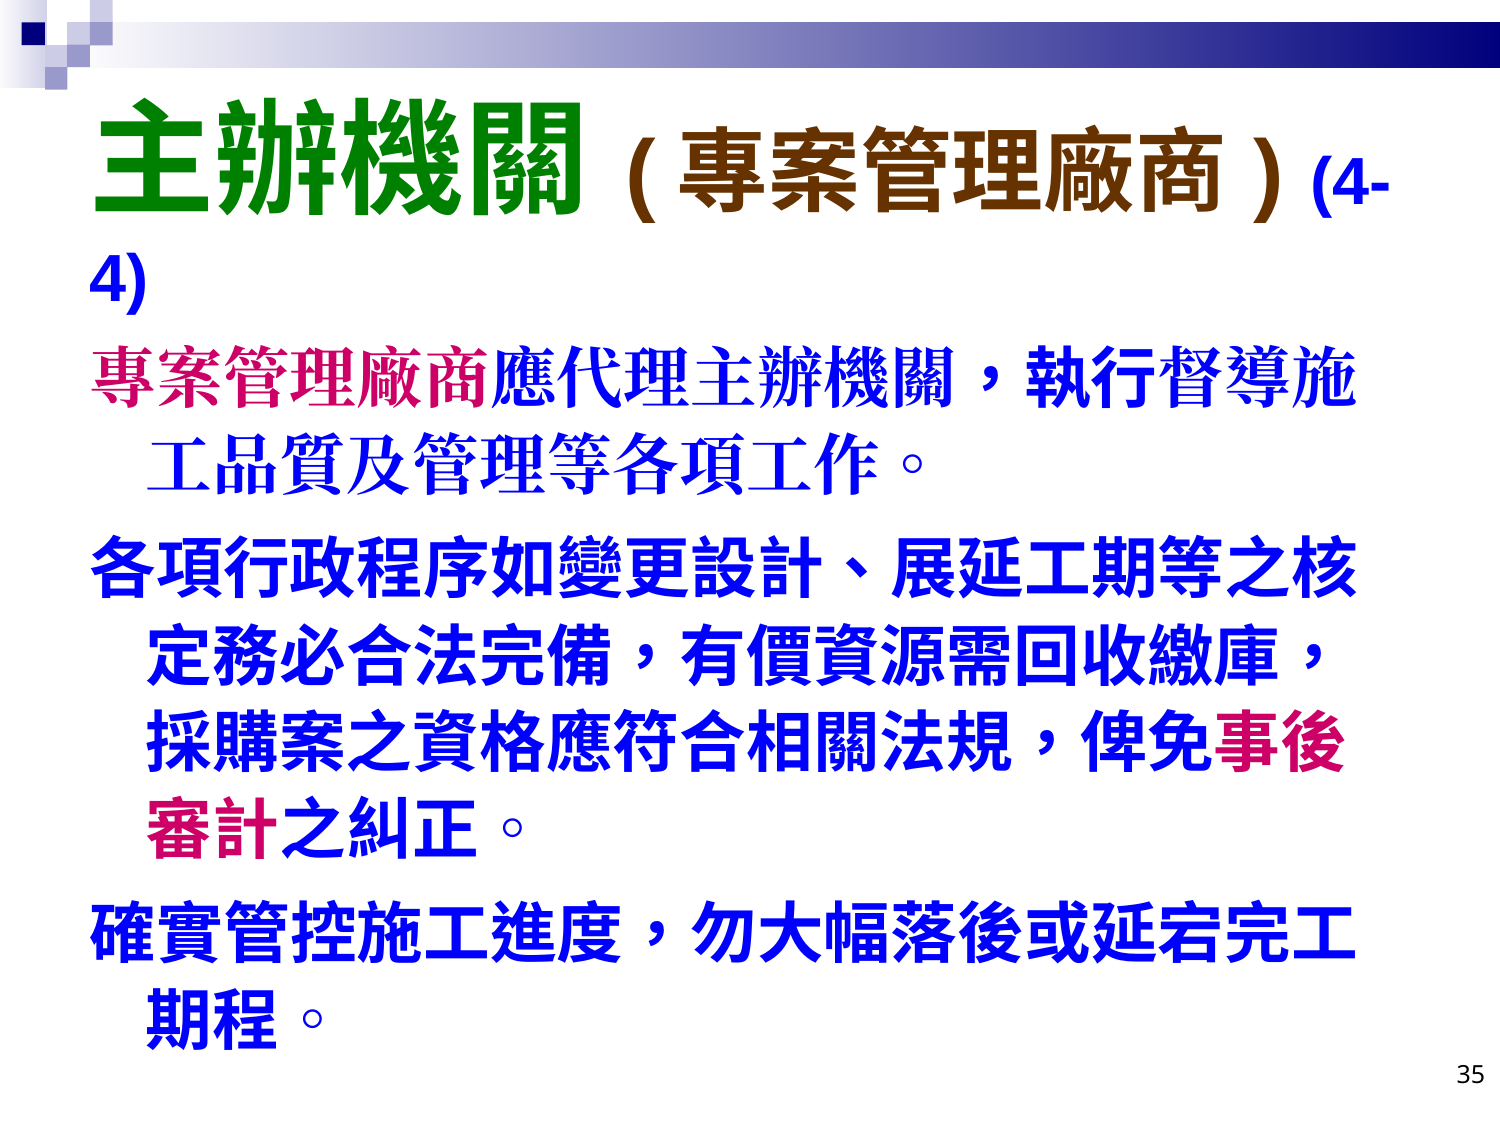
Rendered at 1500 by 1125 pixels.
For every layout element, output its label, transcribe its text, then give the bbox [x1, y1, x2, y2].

list 專案管理廠商應代理主辦機關，執行督導施工品質及管理等各項工作。 各項行政程序如變更設計、展延工期等之核定務必合法完備，有價資源需回收繳庫，採購案之資格應符合相關法規，俾免事後審計之糾正。 確實管控施工進度，勿大幅落後或延宕完工期程。 [74, 324, 1426, 1038]
title 主辦機關(專案管理廠商) (4-4) [74, 64, 1426, 310]
text_box <number> [1149, 1025, 1500, 1101]
